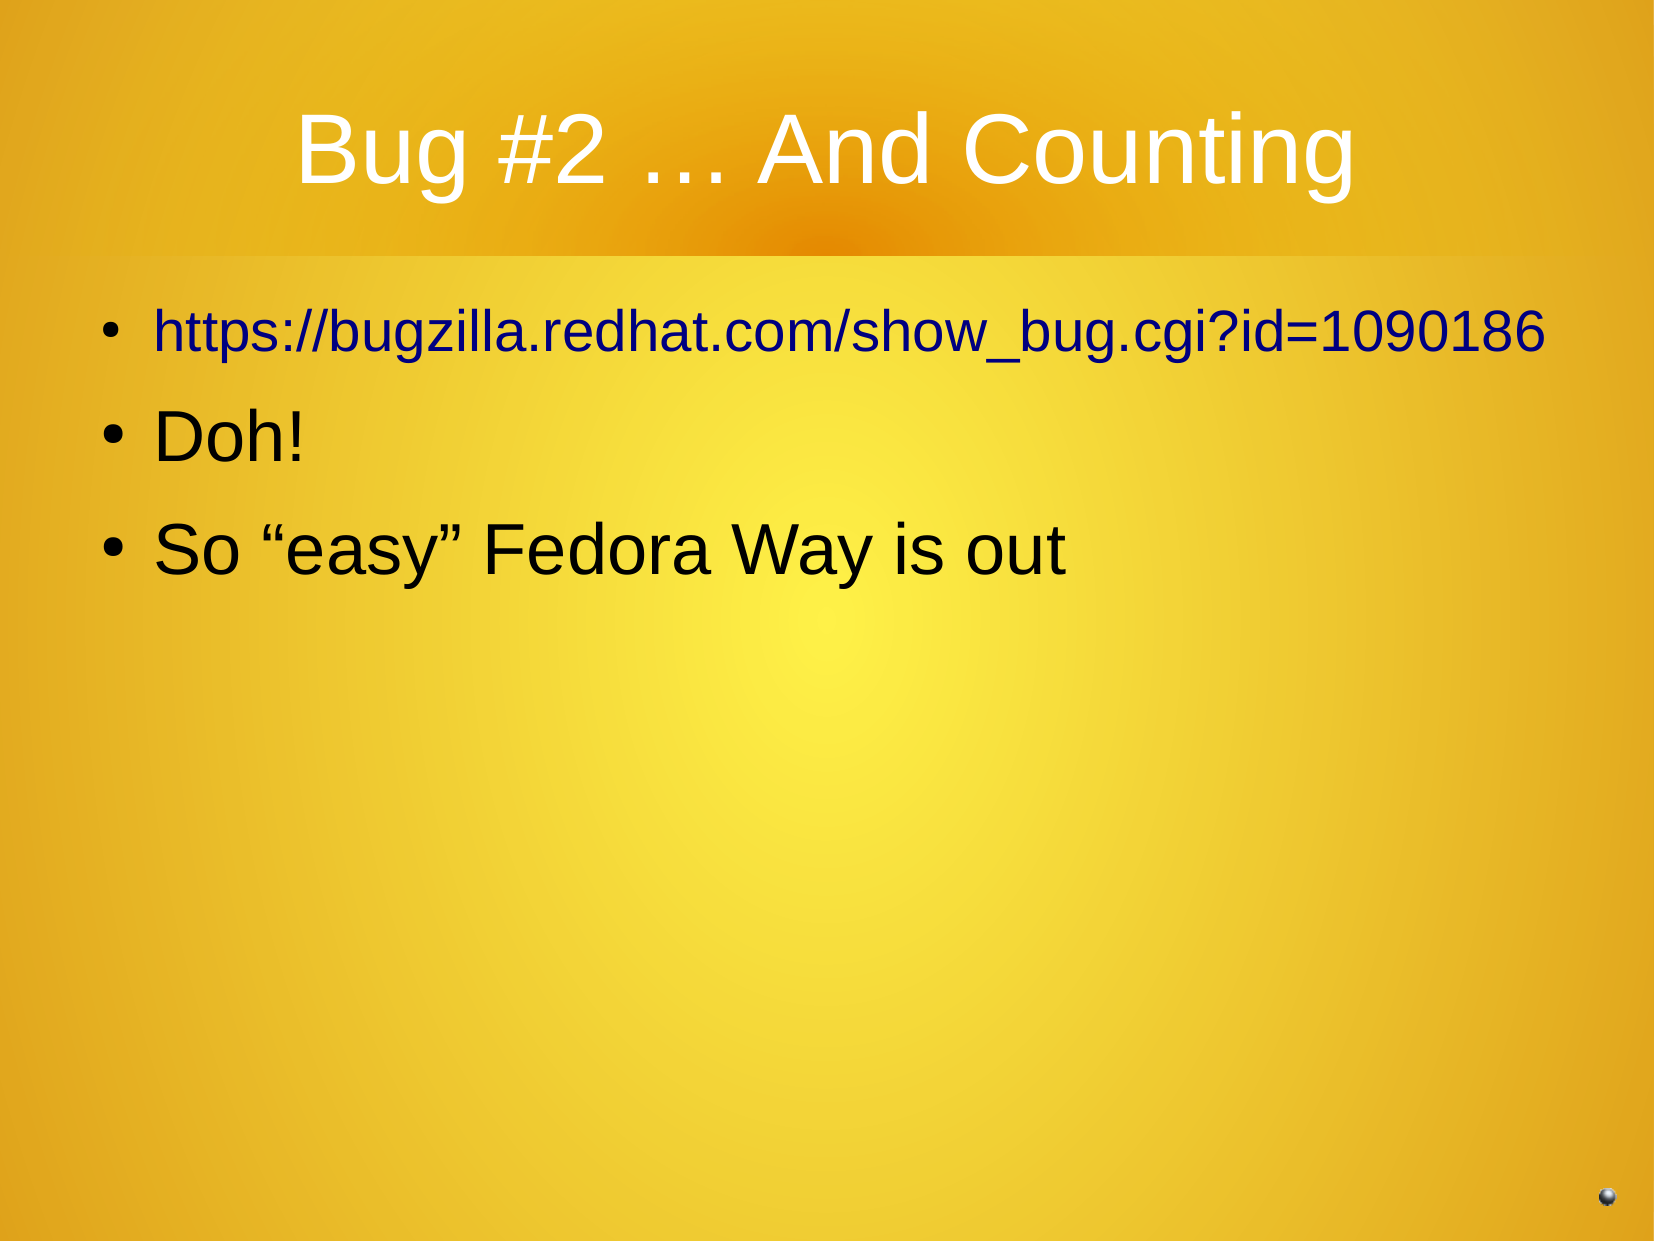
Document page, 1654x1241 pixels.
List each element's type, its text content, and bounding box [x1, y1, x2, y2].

list https://bugzilla.redhat.com/show_bug.cgi?id=1090186 Doh! So “easy” Fedora Way is out [82, 299, 1571, 1019]
title Bug #2 … And Counting [82, 47, 1571, 252]
picture [1599, 1188, 1617, 1206]
